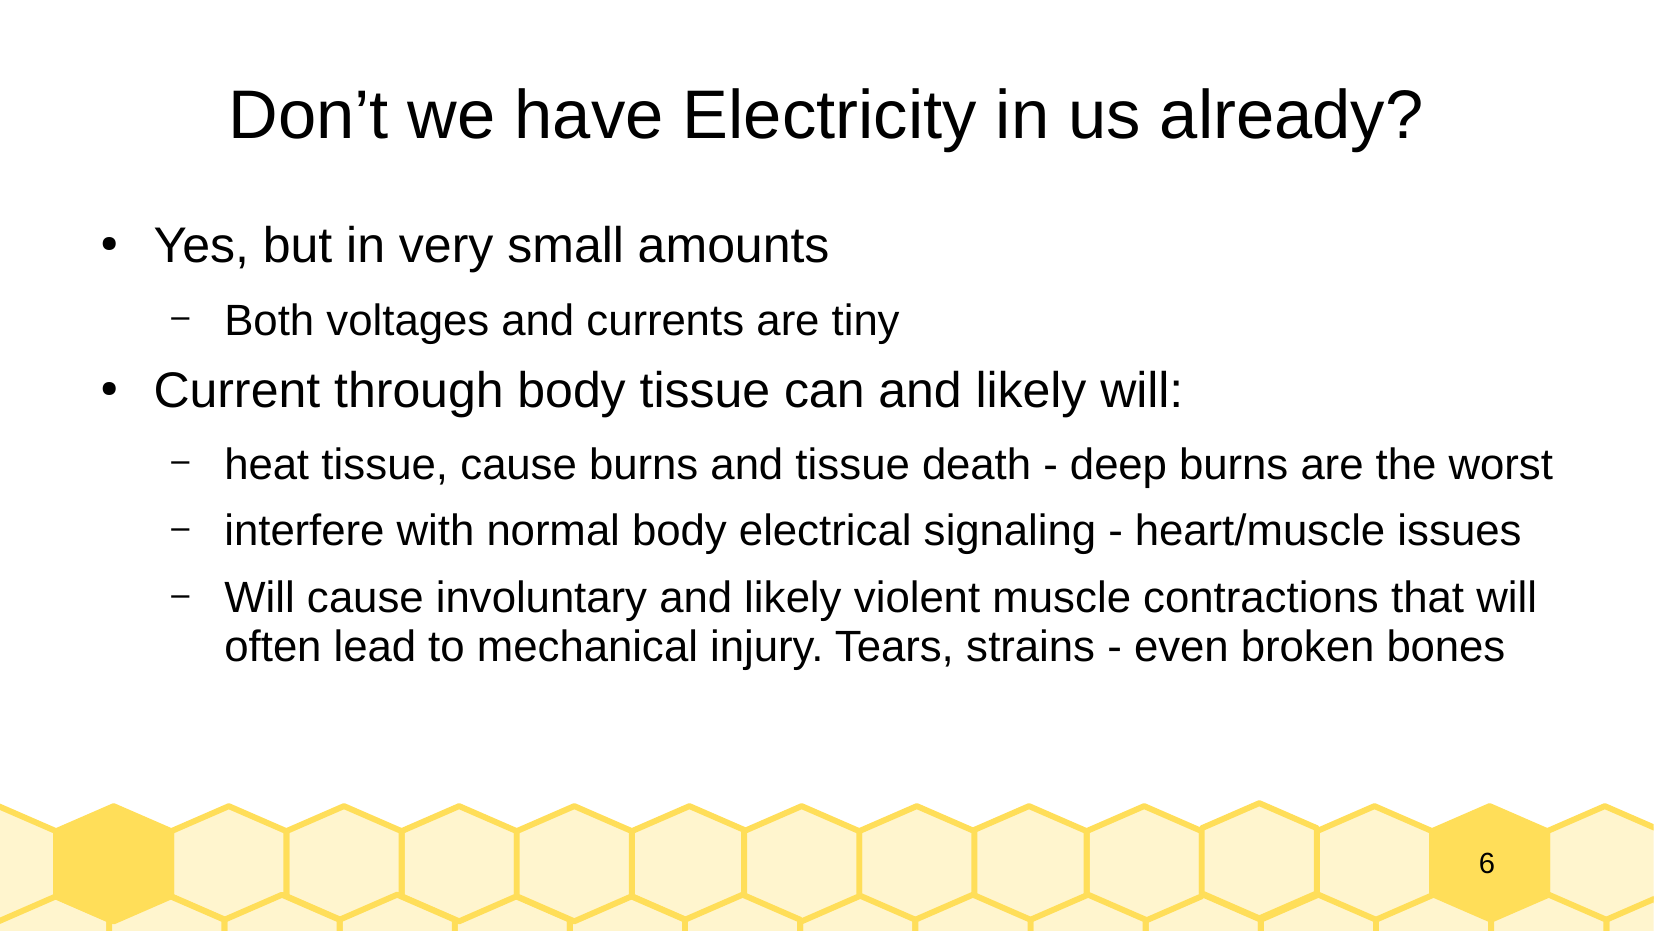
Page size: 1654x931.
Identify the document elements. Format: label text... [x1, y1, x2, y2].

list Yes, but in very small amounts Both voltages and currents are tiny Current through body tissue can and likely will: heat tissue, cause burns and tissue death - deep burns are the worst interfere with normal body electrical signaling - heart/muscle issues Will cause involuntary and likely violent muscle contractions that will often lead to mechanical injury. Tears, strains - even broken bones [82, 217, 1571, 758]
title Don’t we have Electricity in us already? [82, 37, 1571, 193]
